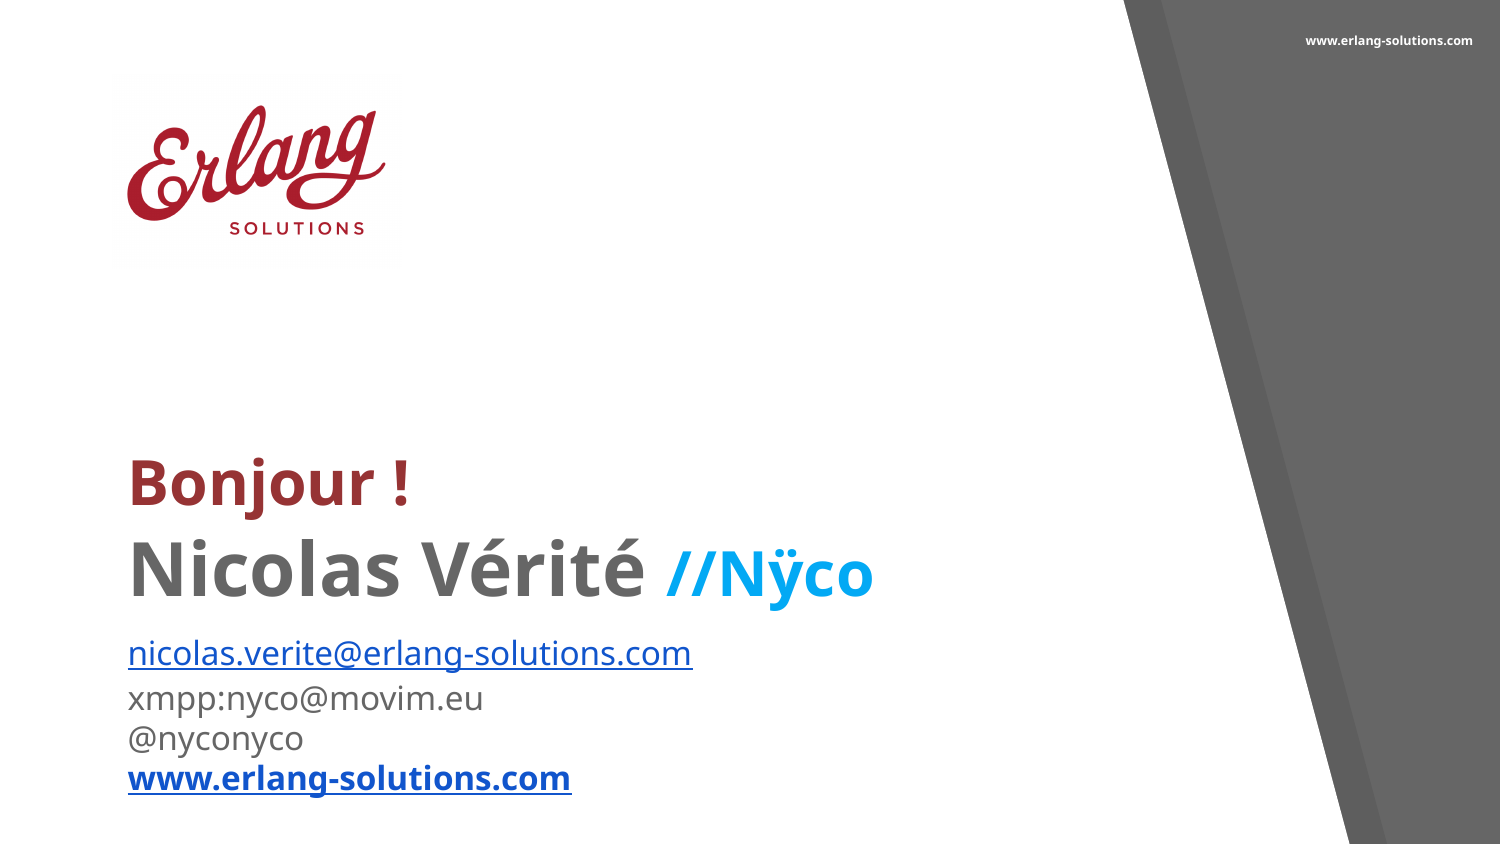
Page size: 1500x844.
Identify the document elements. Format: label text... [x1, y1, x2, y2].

list nicolas.verite@erlang-solutions.com xmpp:nyco@movim.eu @nyconyco www.erlang-solutions.com [112, 616, 856, 811]
subtitle Nicolas Vérité //Nÿco [112, 506, 1111, 636]
picture [112, 74, 402, 269]
title Bonjour ! [112, 431, 856, 506]
